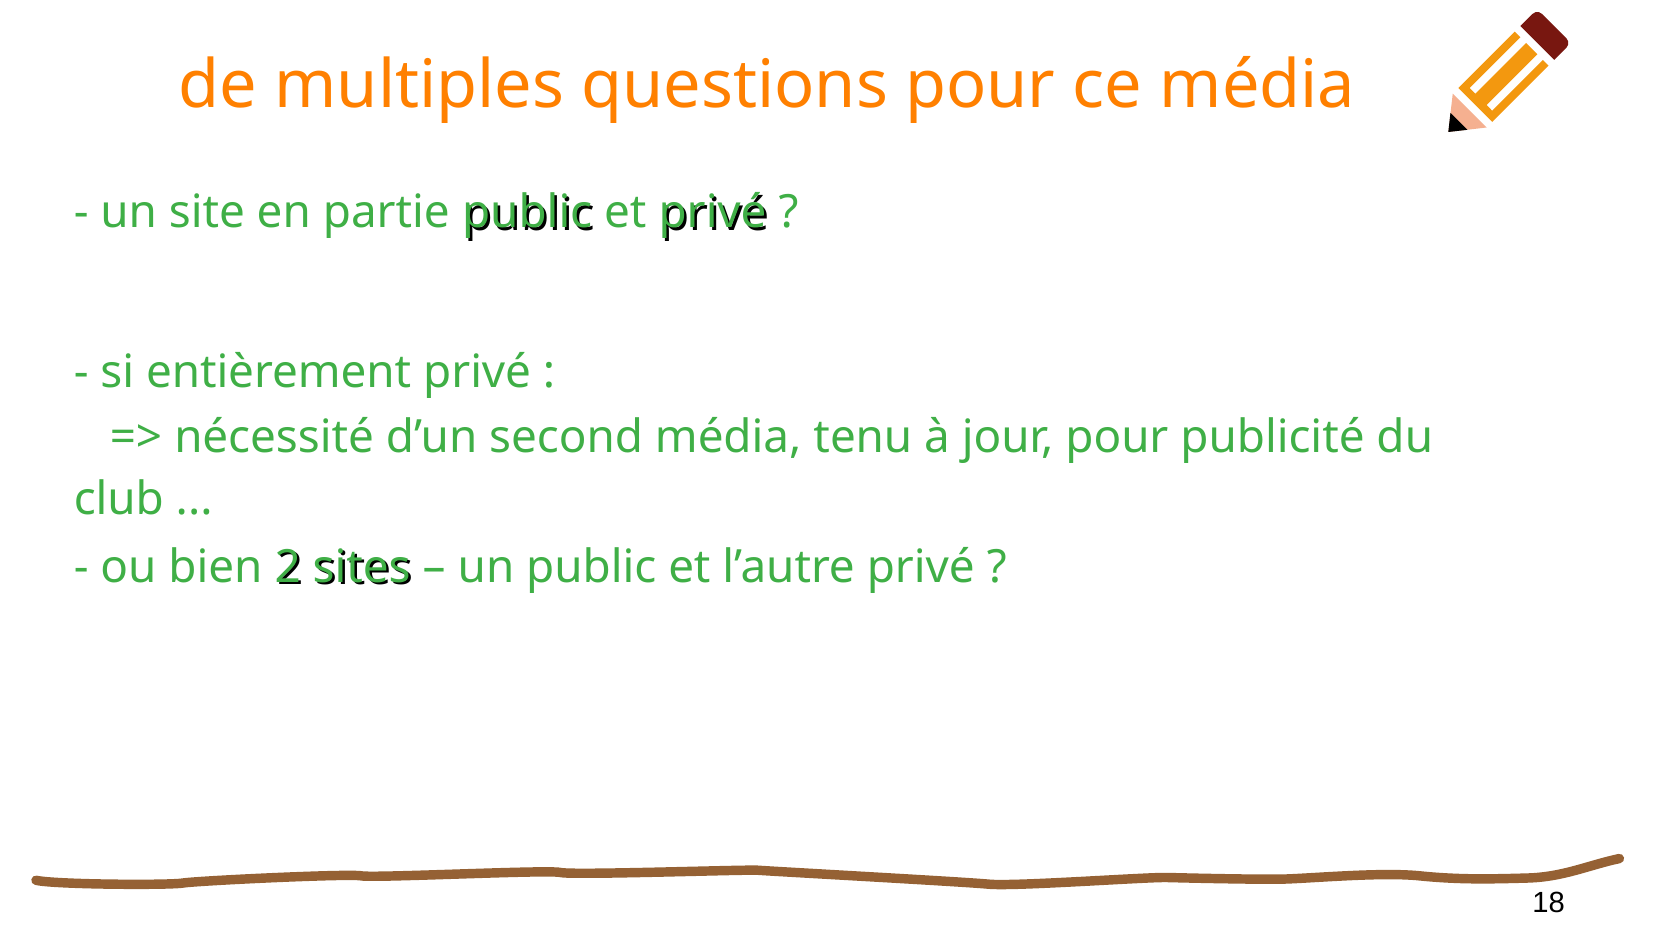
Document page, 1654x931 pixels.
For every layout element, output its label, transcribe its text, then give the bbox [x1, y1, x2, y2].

title de multiples questions pour ce média [88, 29, 1447, 133]
text_box - ou bien 2 sites – un public et l’autre privé ? [59, 525, 1595, 615]
text_box - un site en partie public et privé ? [59, 171, 1595, 260]
text_box - si entièrement privé : [59, 330, 1595, 395]
text_box => nécessité d’un second média, tenu à jour, pour publicité du club ... [59, 395, 1595, 485]
